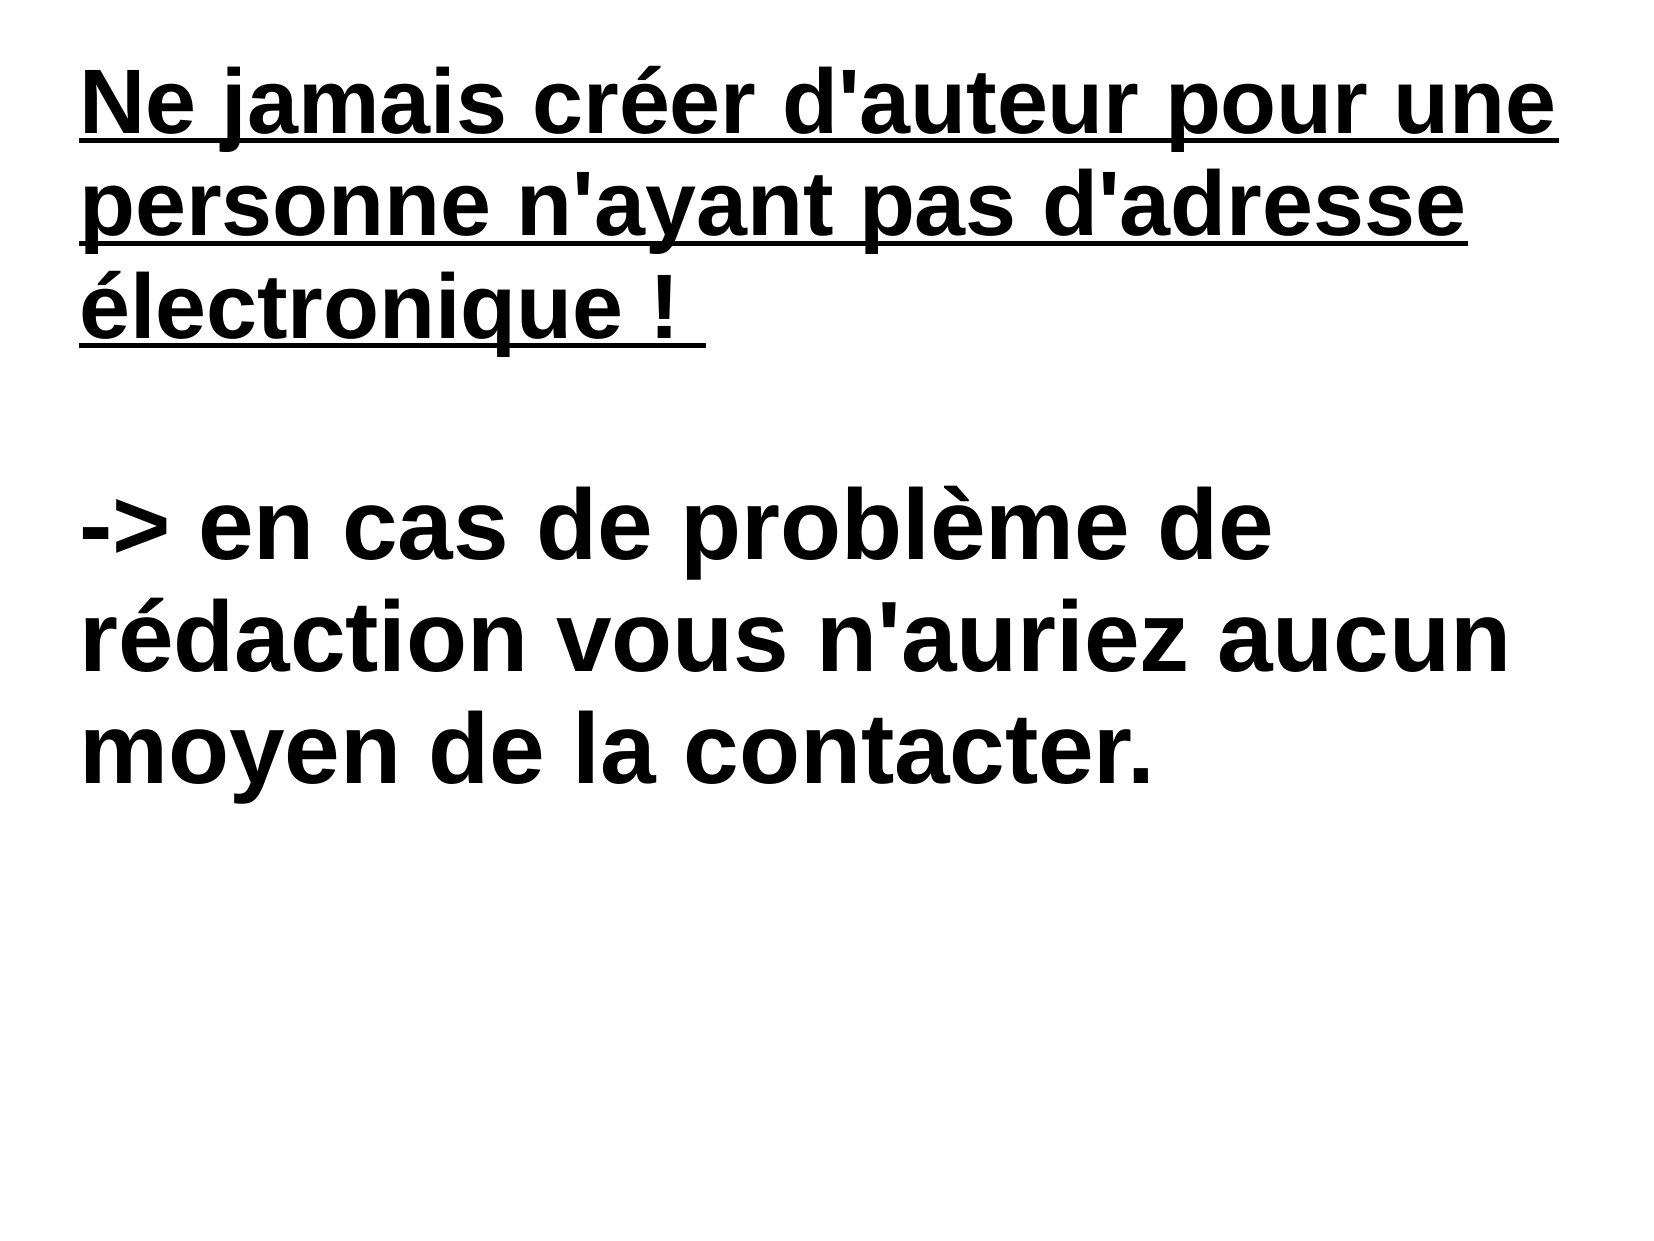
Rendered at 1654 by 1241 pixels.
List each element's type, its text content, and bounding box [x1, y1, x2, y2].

text_box Ne jamais créer d'auteur pour une personne n'ayant pas d'adresse électronique ! -> en cas de problème de rédaction vous n'auriez aucun moyen de la contacter. [64, 42, 1590, 906]
